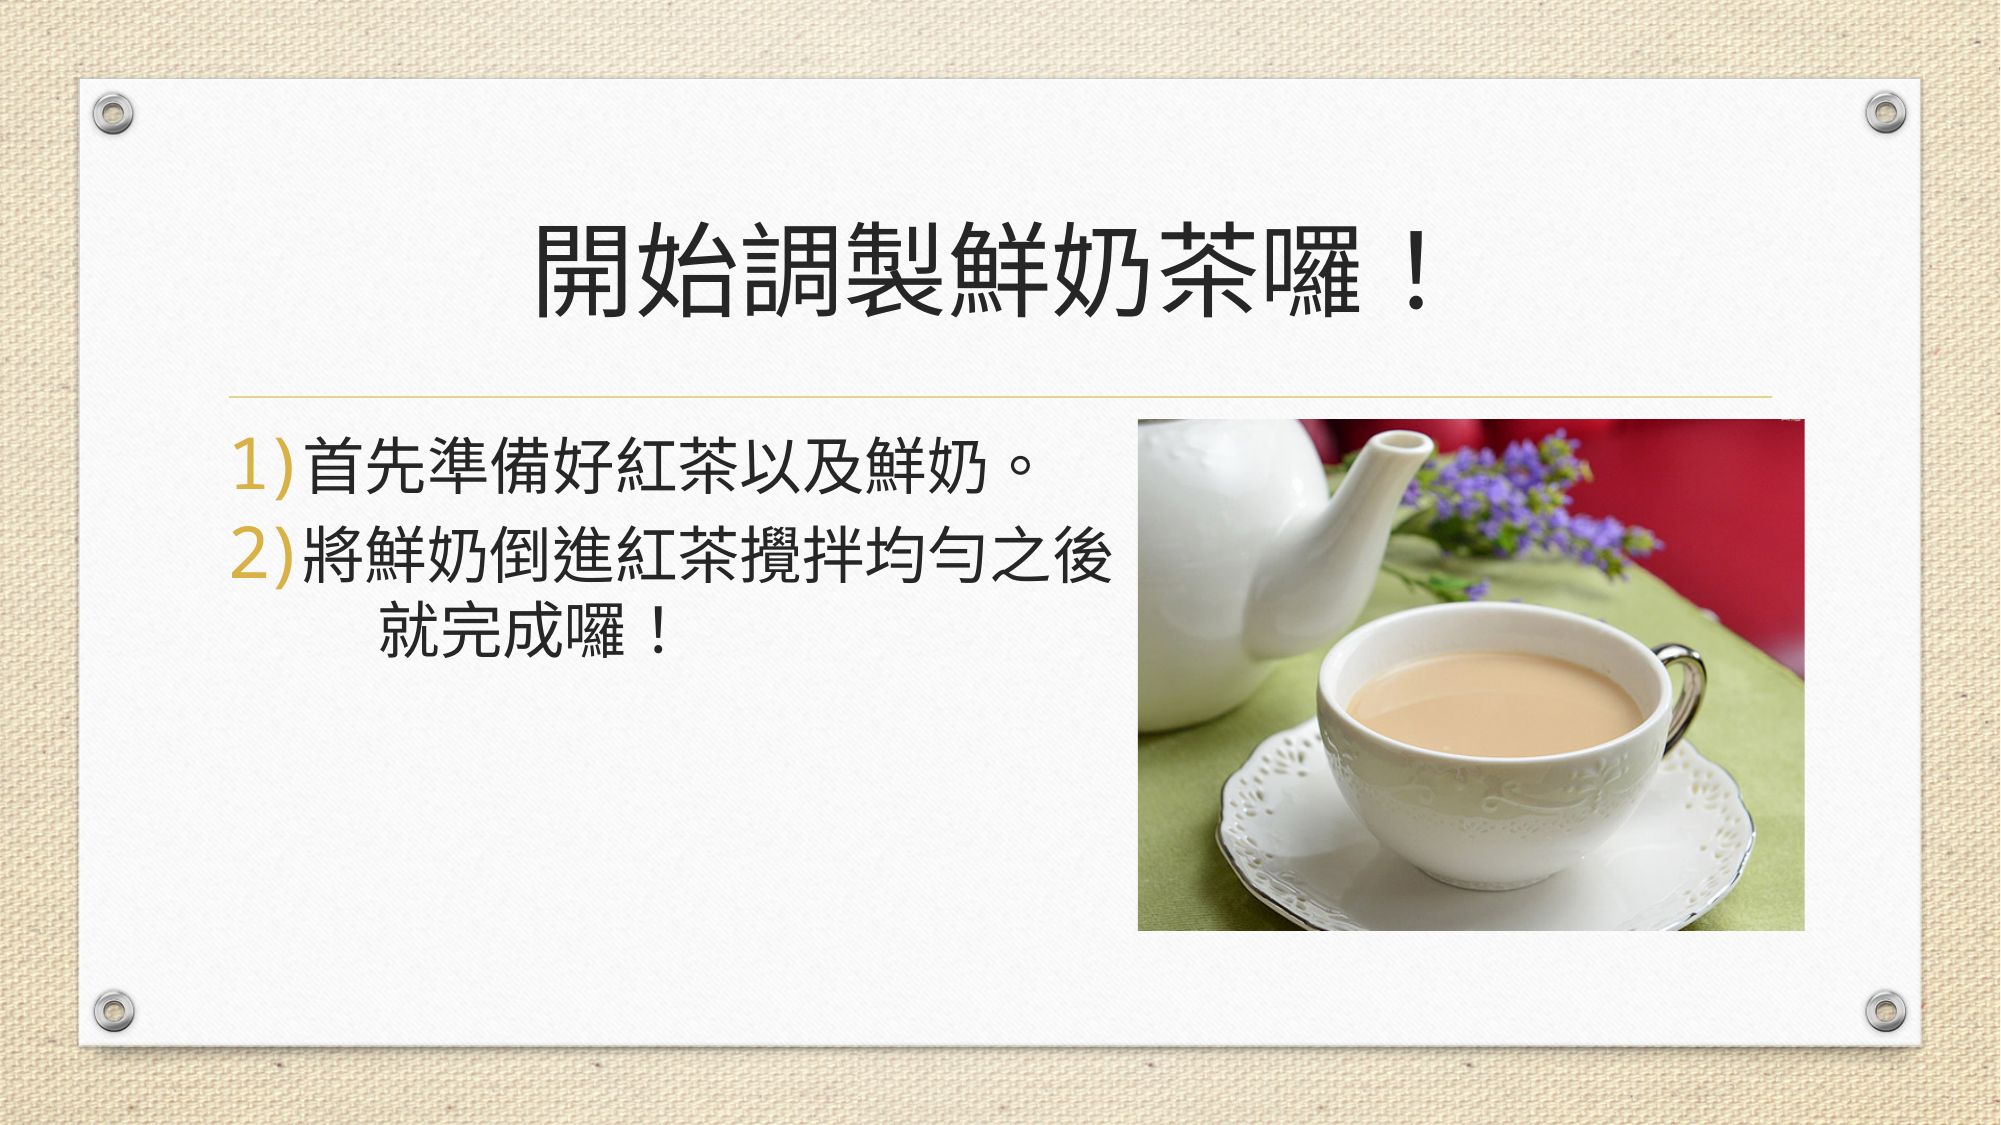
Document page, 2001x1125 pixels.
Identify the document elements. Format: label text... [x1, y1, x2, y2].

picture [1137, 419, 1805, 931]
list 首先準備好紅茶以及鮮奶。 將鮮奶倒進紅茶攪拌均勻之後就完成囉！ [212, 419, 1138, 964]
title 開始調製鮮奶茶囉！ [212, 161, 1788, 376]
